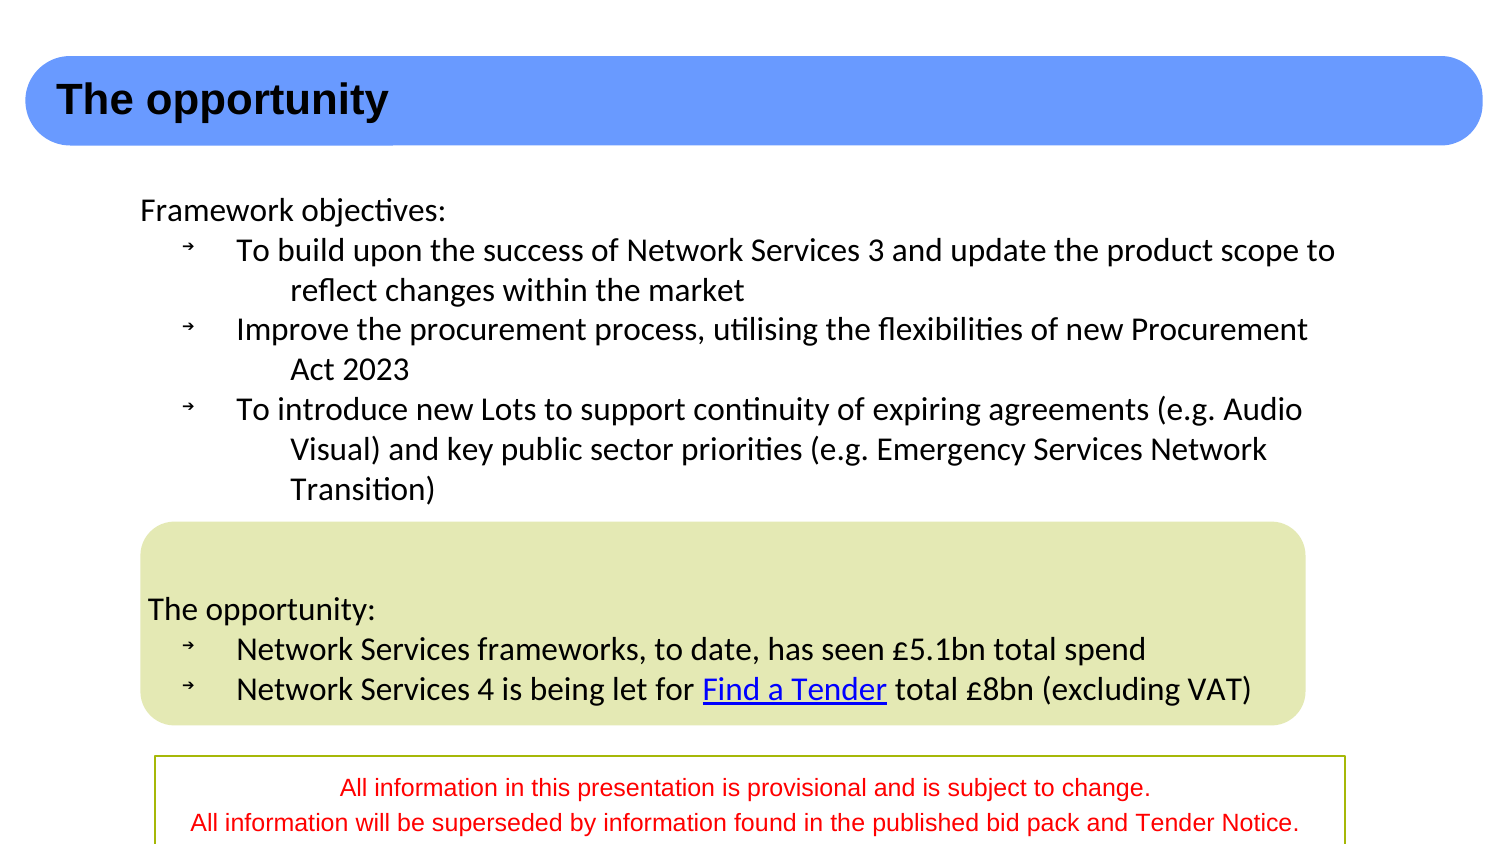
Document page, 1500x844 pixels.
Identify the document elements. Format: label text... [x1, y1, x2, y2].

title The opportunity [55, 70, 1235, 137]
text_box All information in this presentation is provisional and is subject to change. All information will be superseded by information found in the published bid pack and Tender Notice. [155, 755, 1346, 844]
title Framework objectives: To build upon the success of Network Services 3 and update the product scope to reflect changes within the market Improve the procurement process, utilising the flexibilities of new Procurement Act 2023 To introduce new Lots to support continuity of expiring agreements (e.g. Audio Visual) and key public sector priorities (e.g. Emergency Services Network Transition) The opportunity: Network Services frameworks, to date, has seen £5.1bn total spend Network Services 4 is being let for Find a Tender total £8bn (excluding VAT) [140, 187, 1360, 756]
